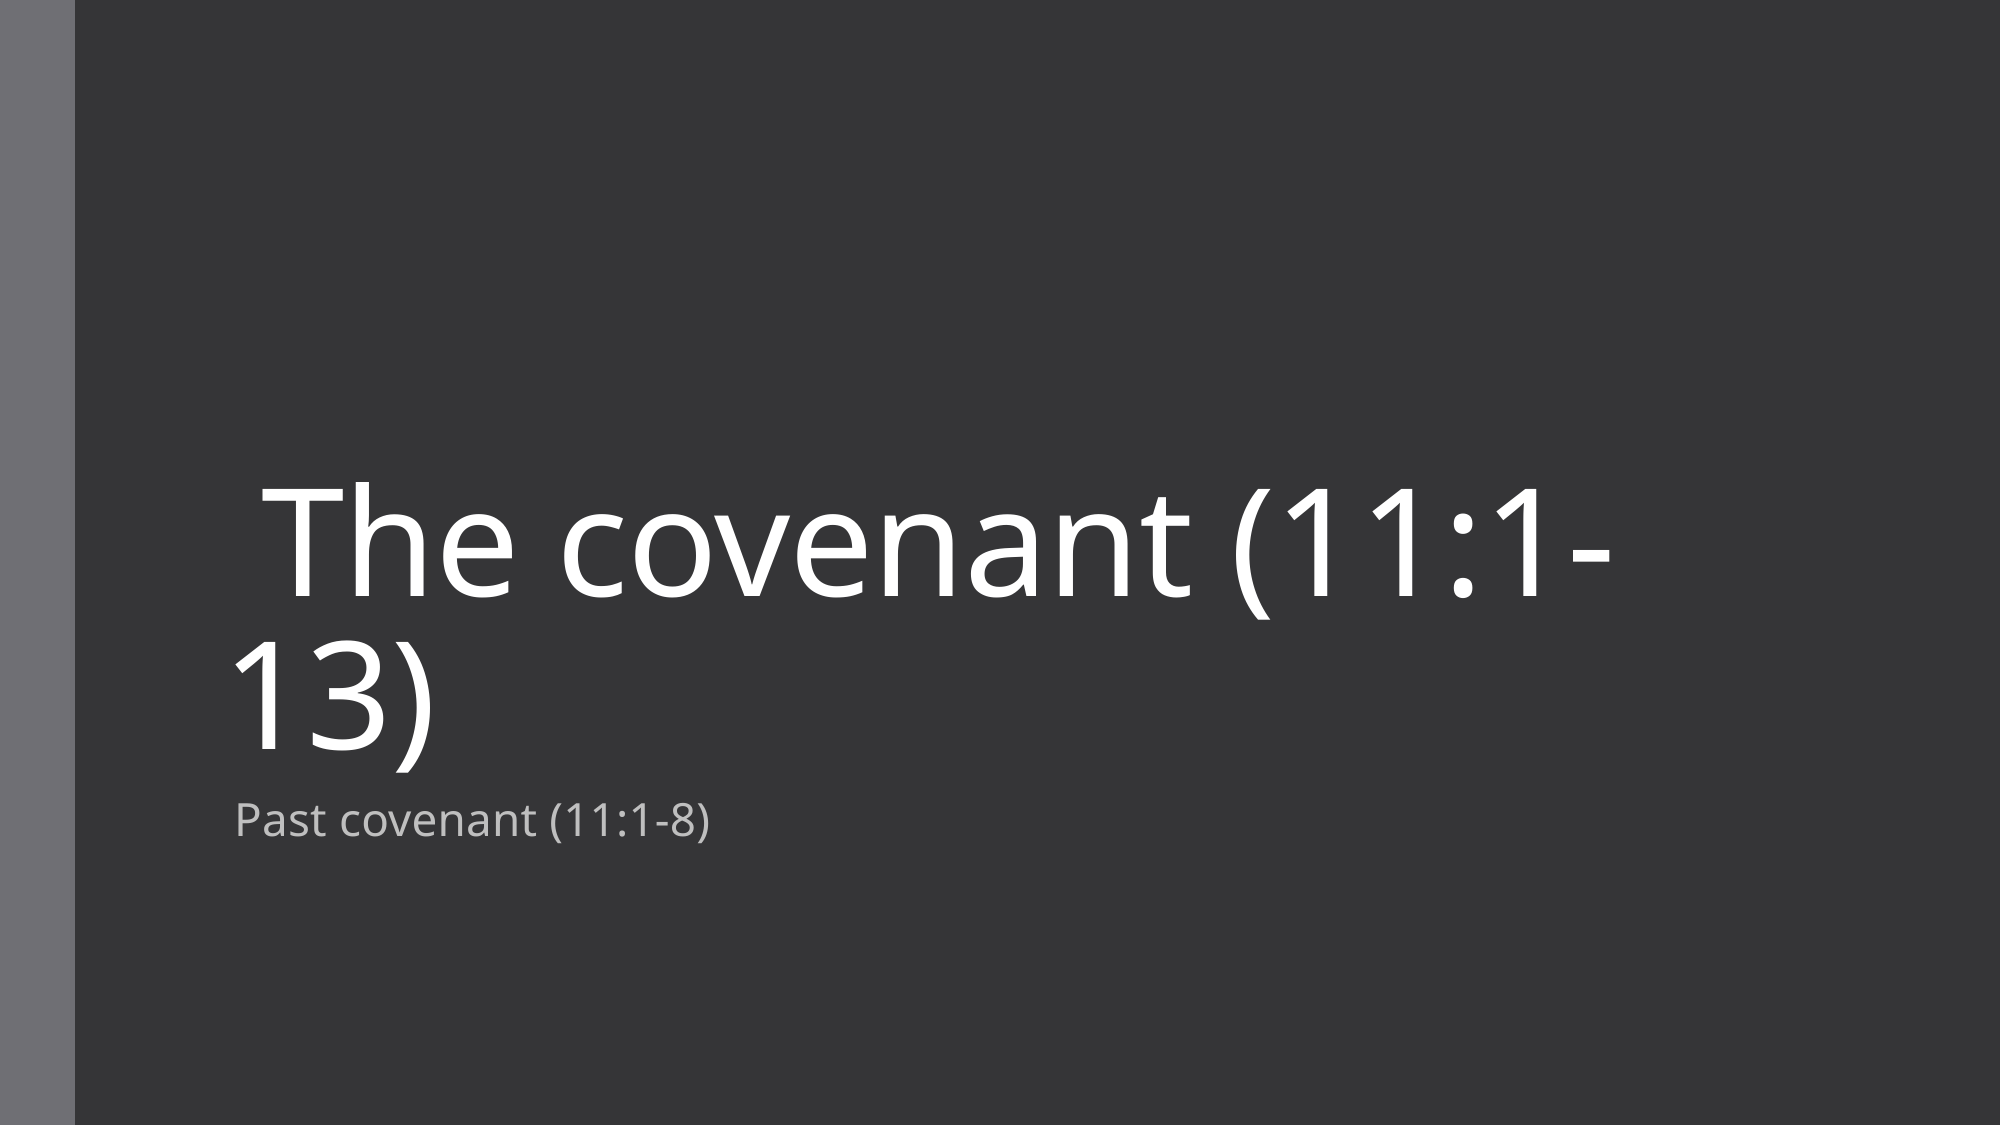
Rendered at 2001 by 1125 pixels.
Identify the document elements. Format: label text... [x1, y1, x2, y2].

title The covenant (11:1-13) [206, 124, 1752, 787]
subtitle Past covenant (11:1-8) [206, 787, 1752, 1066]
